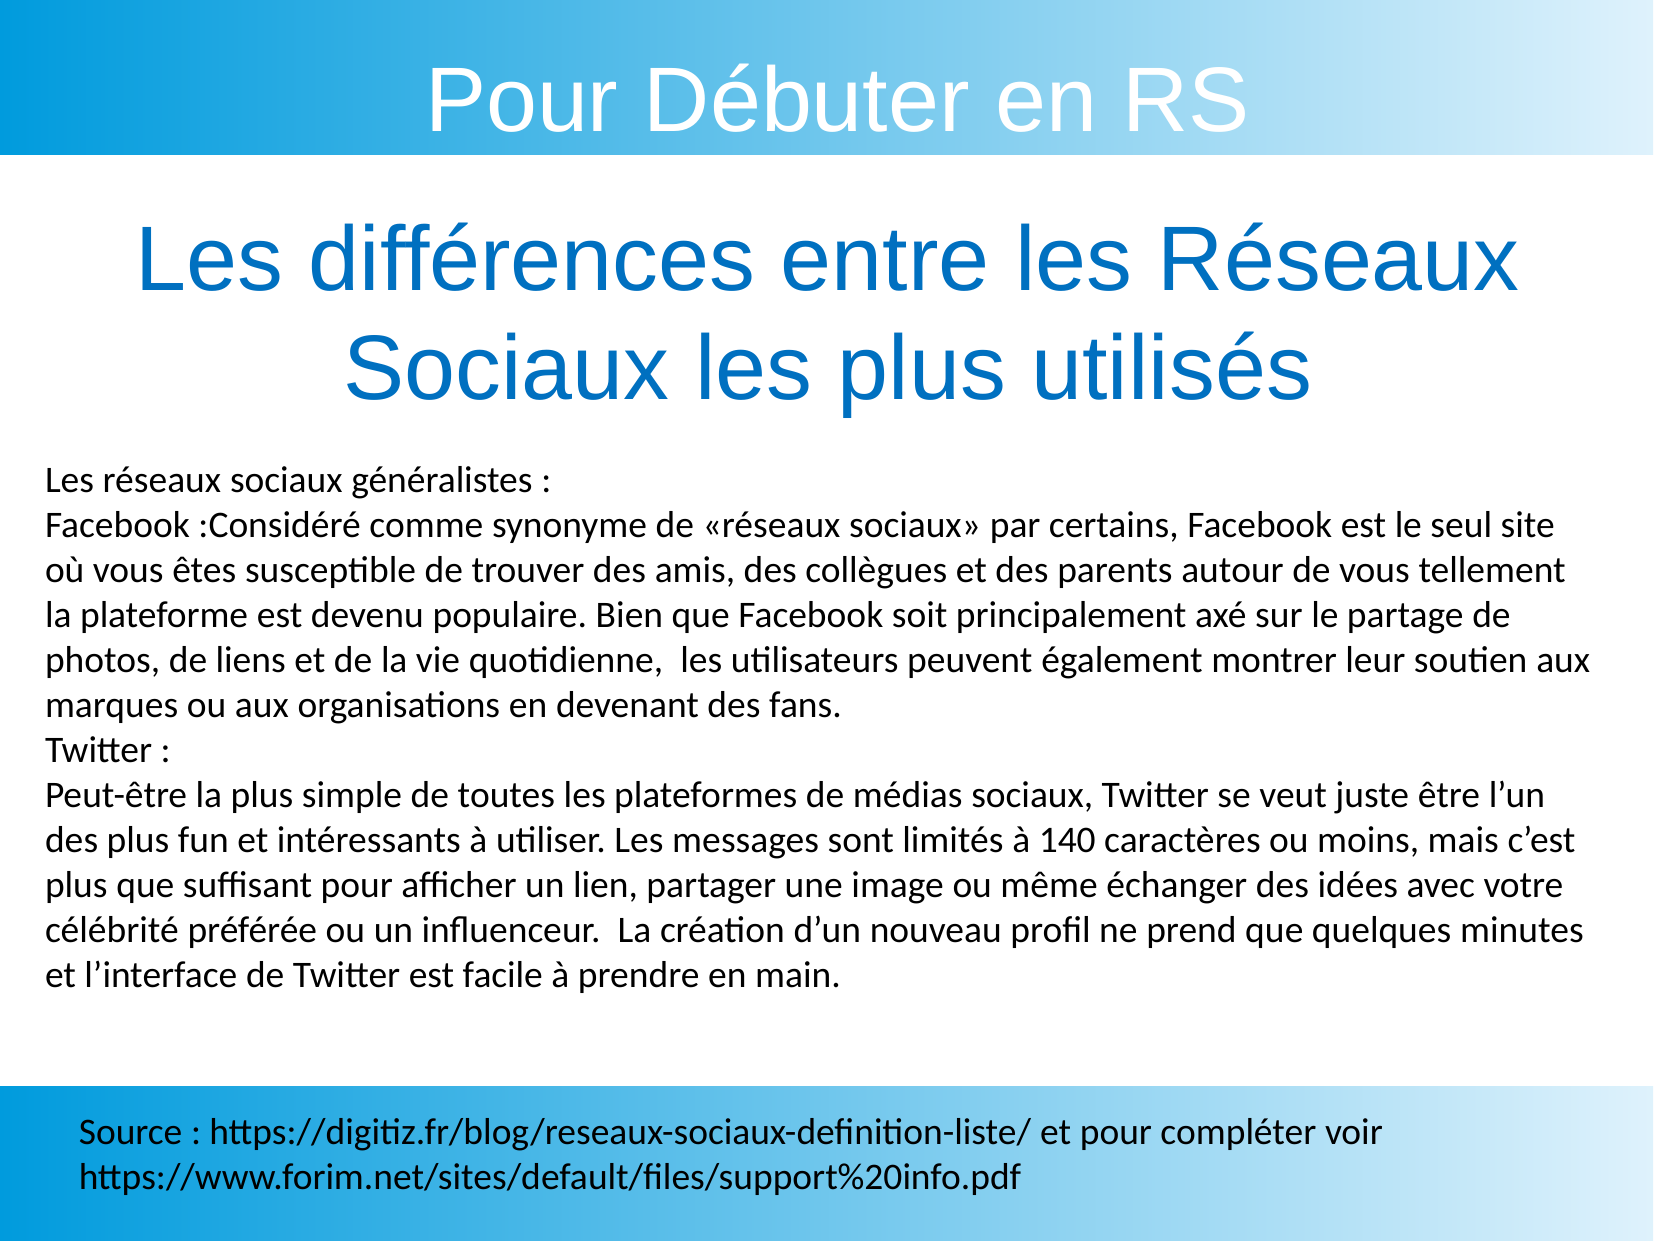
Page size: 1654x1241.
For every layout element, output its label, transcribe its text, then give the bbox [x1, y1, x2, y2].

text_box Source : https://digitiz.fr/blog/reseaux-sociaux-definition-liste/ et pour compléter voir https://www.forim.net/sites/default/files/support%20info.pdf [63, 1099, 1547, 1206]
text_box Les réseaux sociaux généralistes : Facebook : Considéré comme synonyme de «réseaux sociaux» par certains, Facebook est le seul site où vous êtes susceptible de trouver des amis, des collègues et des parents autour de vous tellement la plateforme est devenu populaire. Bien que Facebook soit principalement axé sur le partage de photos, de liens et de la vie quotidienne, les utilisateurs peuvent également montrer leur soutien aux marques ou aux organisations en devenant des fans. Twitter : Peut-être la plus simple de toutes les plateformes de médias sociaux, Twitter se veut juste être l’un des plus fun et intéressants à utiliser. Les messages sont limités à 140 caractères ou moins, mais c’est plus que suffisant pour afficher un lien, partager une image ou même échanger des idées avec votre célébrité préférée ou un influenceur. La création d’un nouveau profil ne prend que quelques minutes et l’interface de Twitter est facile à prendre en main. [30, 447, 1611, 1100]
text_box Les différences entre les Réseaux Sociaux les plus utilisés [64, 191, 1594, 426]
text_box Pour Débuter en RS [94, 20, 1583, 170]
